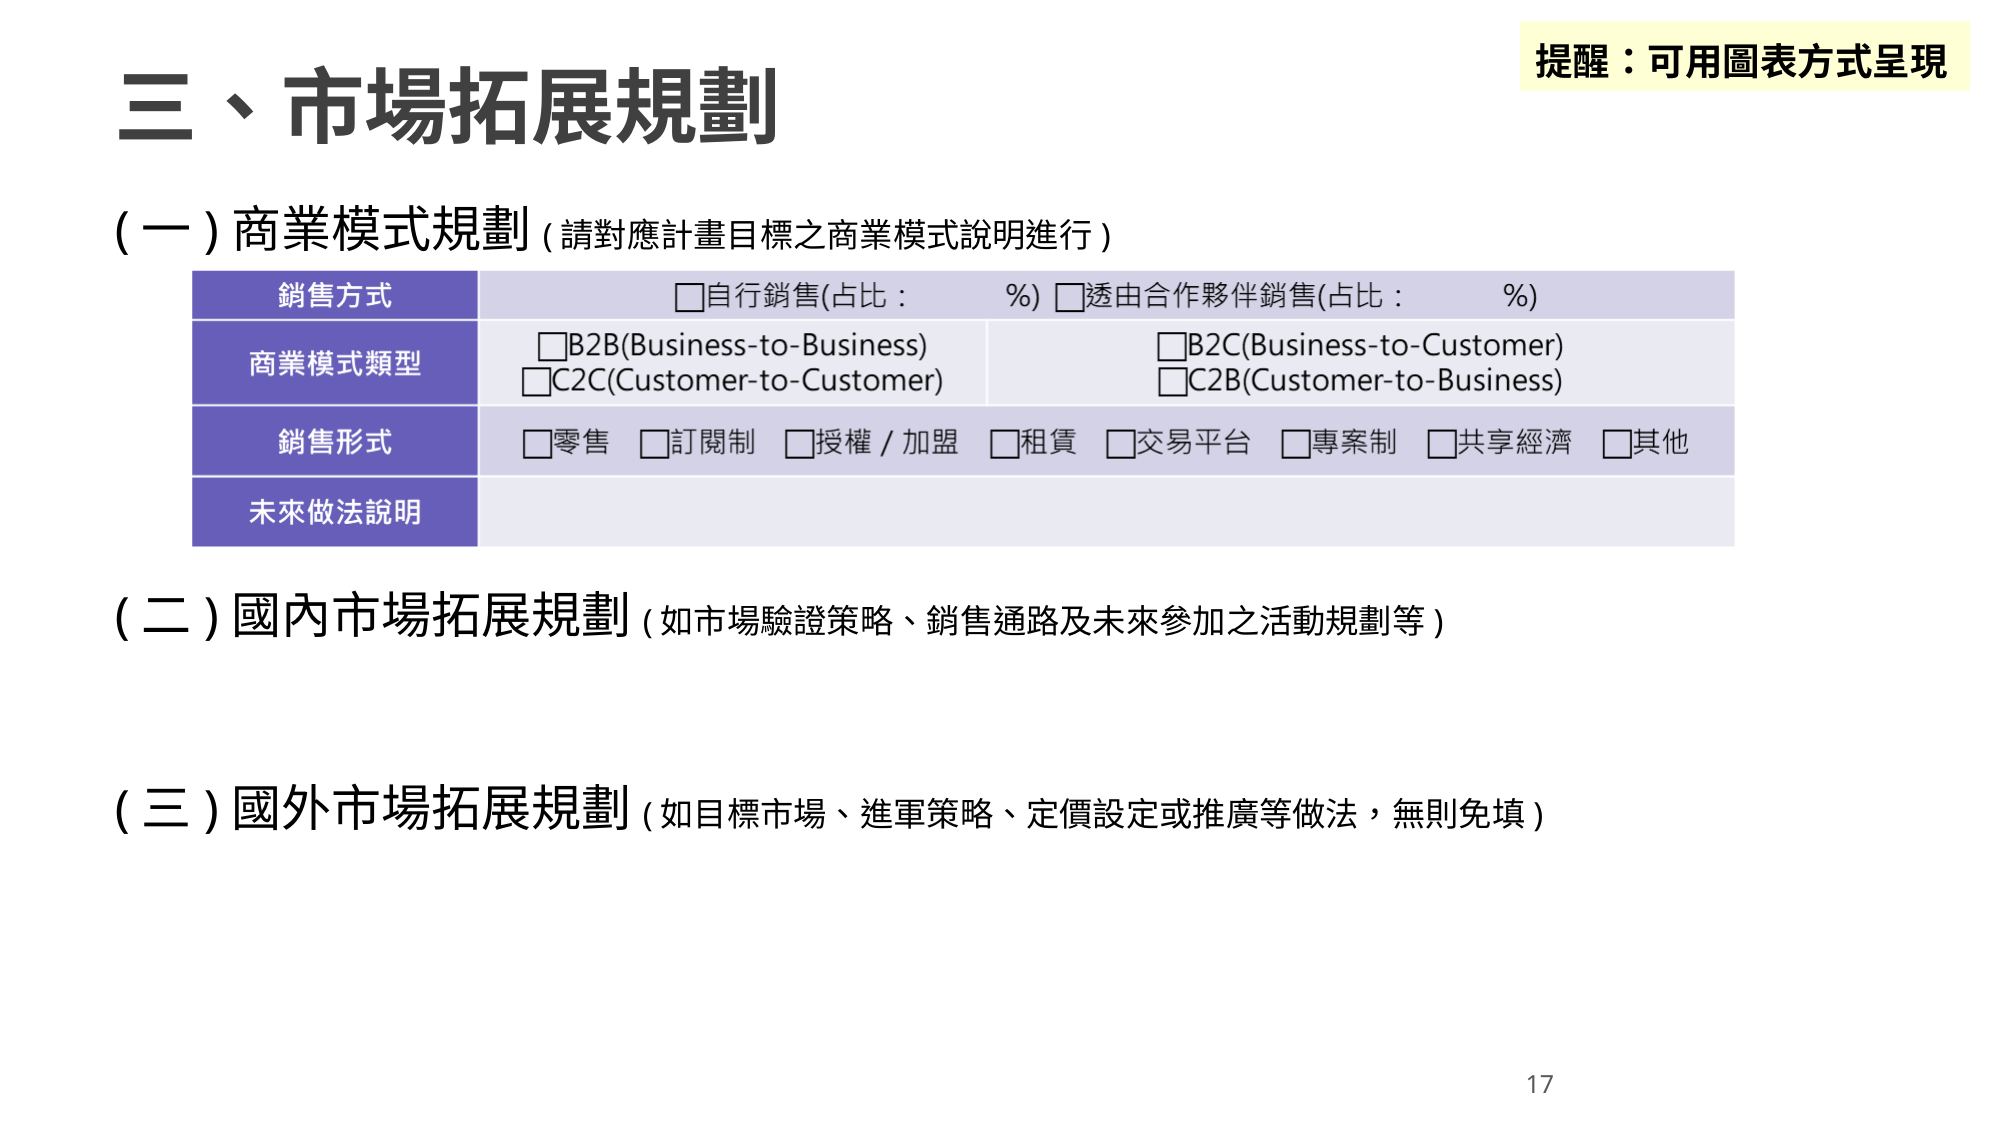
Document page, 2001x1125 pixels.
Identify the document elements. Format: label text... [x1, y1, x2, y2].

picture [191, 269, 1736, 548]
text_box <編號> [1510, 1061, 1961, 1097]
title 三、市場拓展規劃 [99, 56, 1900, 166]
text_box (一)商業模式規劃(請對應計畫目標之商業模式說明進行) (二)國內市場拓展規劃(如市場驗證策略、銷售通路及未來參加之活動規劃等) (三)國外市場拓展規劃(如目標市場、進軍策略、定價設定或推廣等做法，無則免填) [99, 196, 1900, 1005]
text_box 提醒：可用圖表方式呈現 [1520, 21, 1970, 90]
